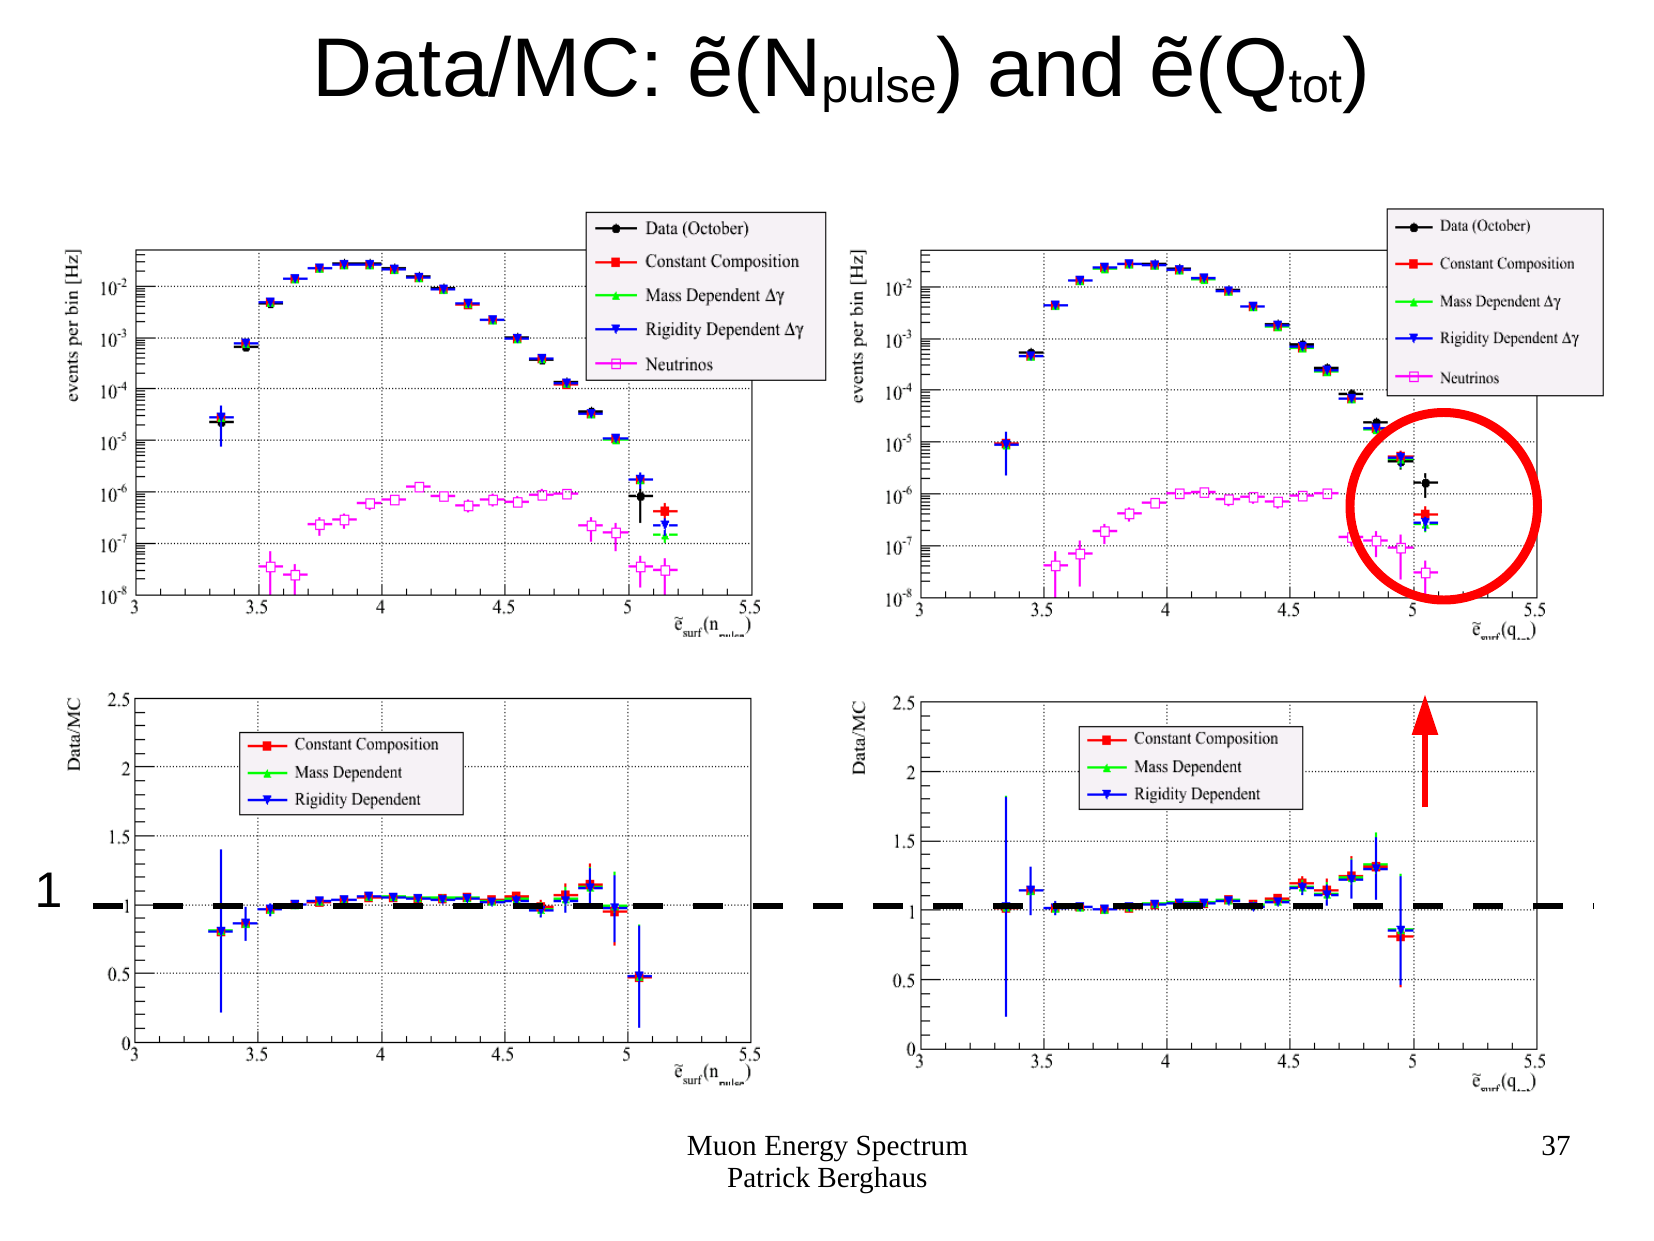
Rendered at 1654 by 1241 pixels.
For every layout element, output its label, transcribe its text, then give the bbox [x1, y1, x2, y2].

text_box Data/MC: ẽ(Npulse) and ẽ(Qtot) [297, 13, 1385, 178]
picture [51, 199, 1622, 1102]
text_box 1 [19, 854, 78, 944]
